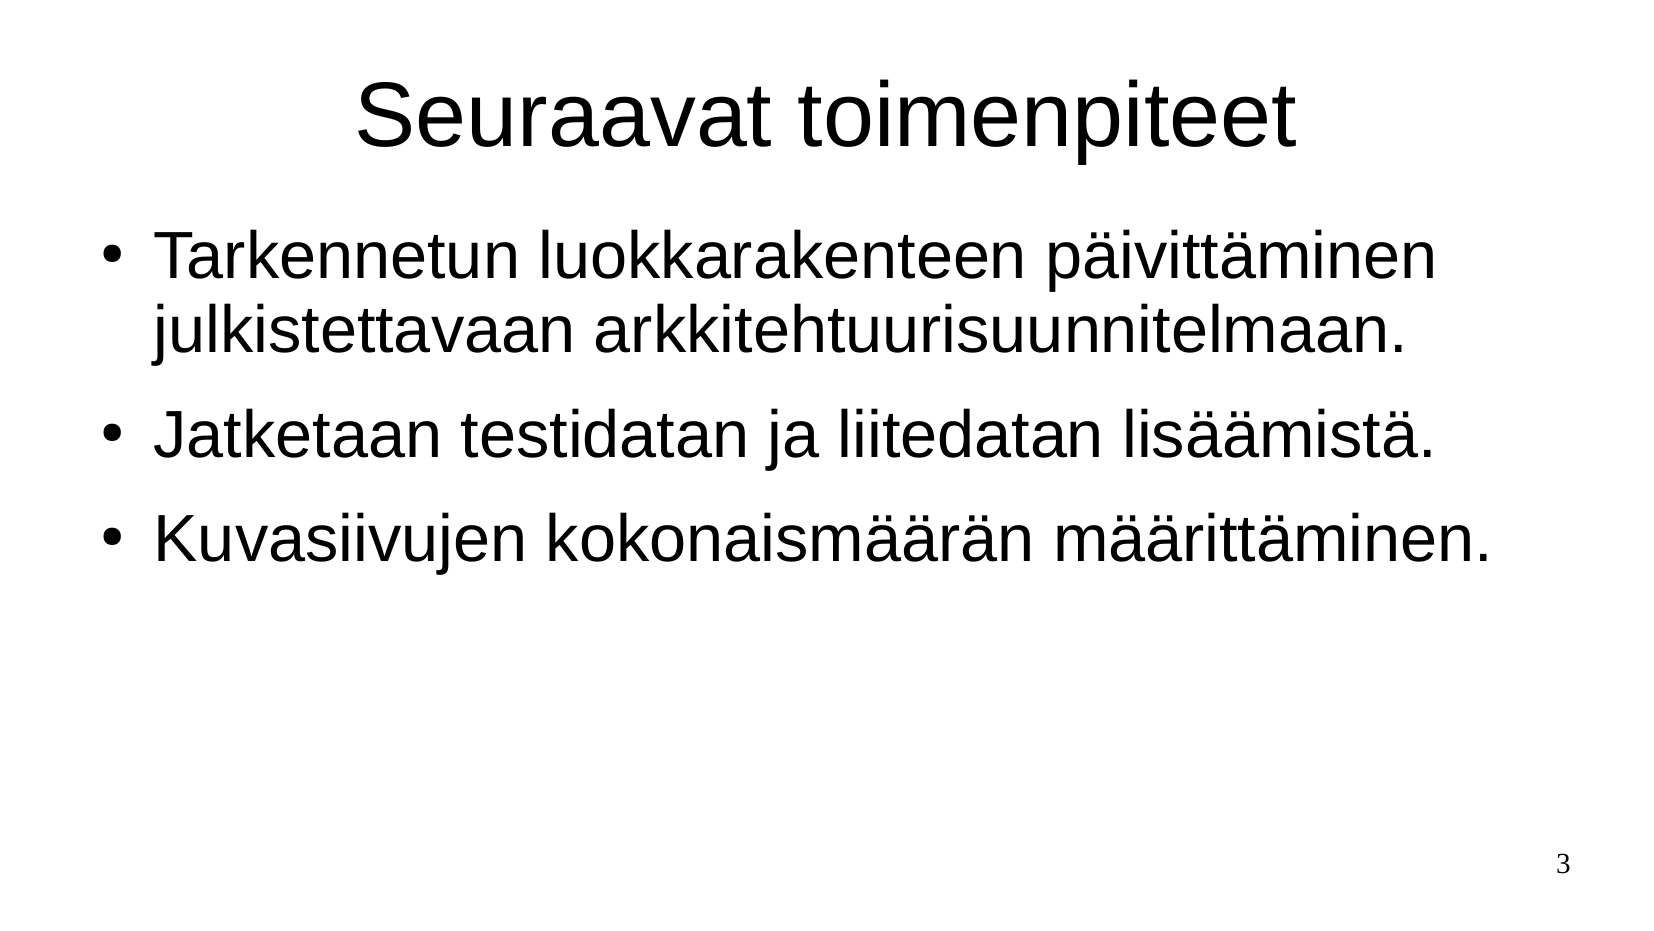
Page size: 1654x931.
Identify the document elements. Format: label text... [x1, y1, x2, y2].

title Seuraavat toimenpiteet [82, 37, 1571, 193]
list Tarkennetun luokkarakenteen päivittäminen julkistettavaan arkkitehtuurisuunnitelmaan. Jatketaan testidatan ja liitedatan lisäämistä. Kuvasiivujen kokonaismäärän määrittäminen. [82, 217, 1571, 758]
